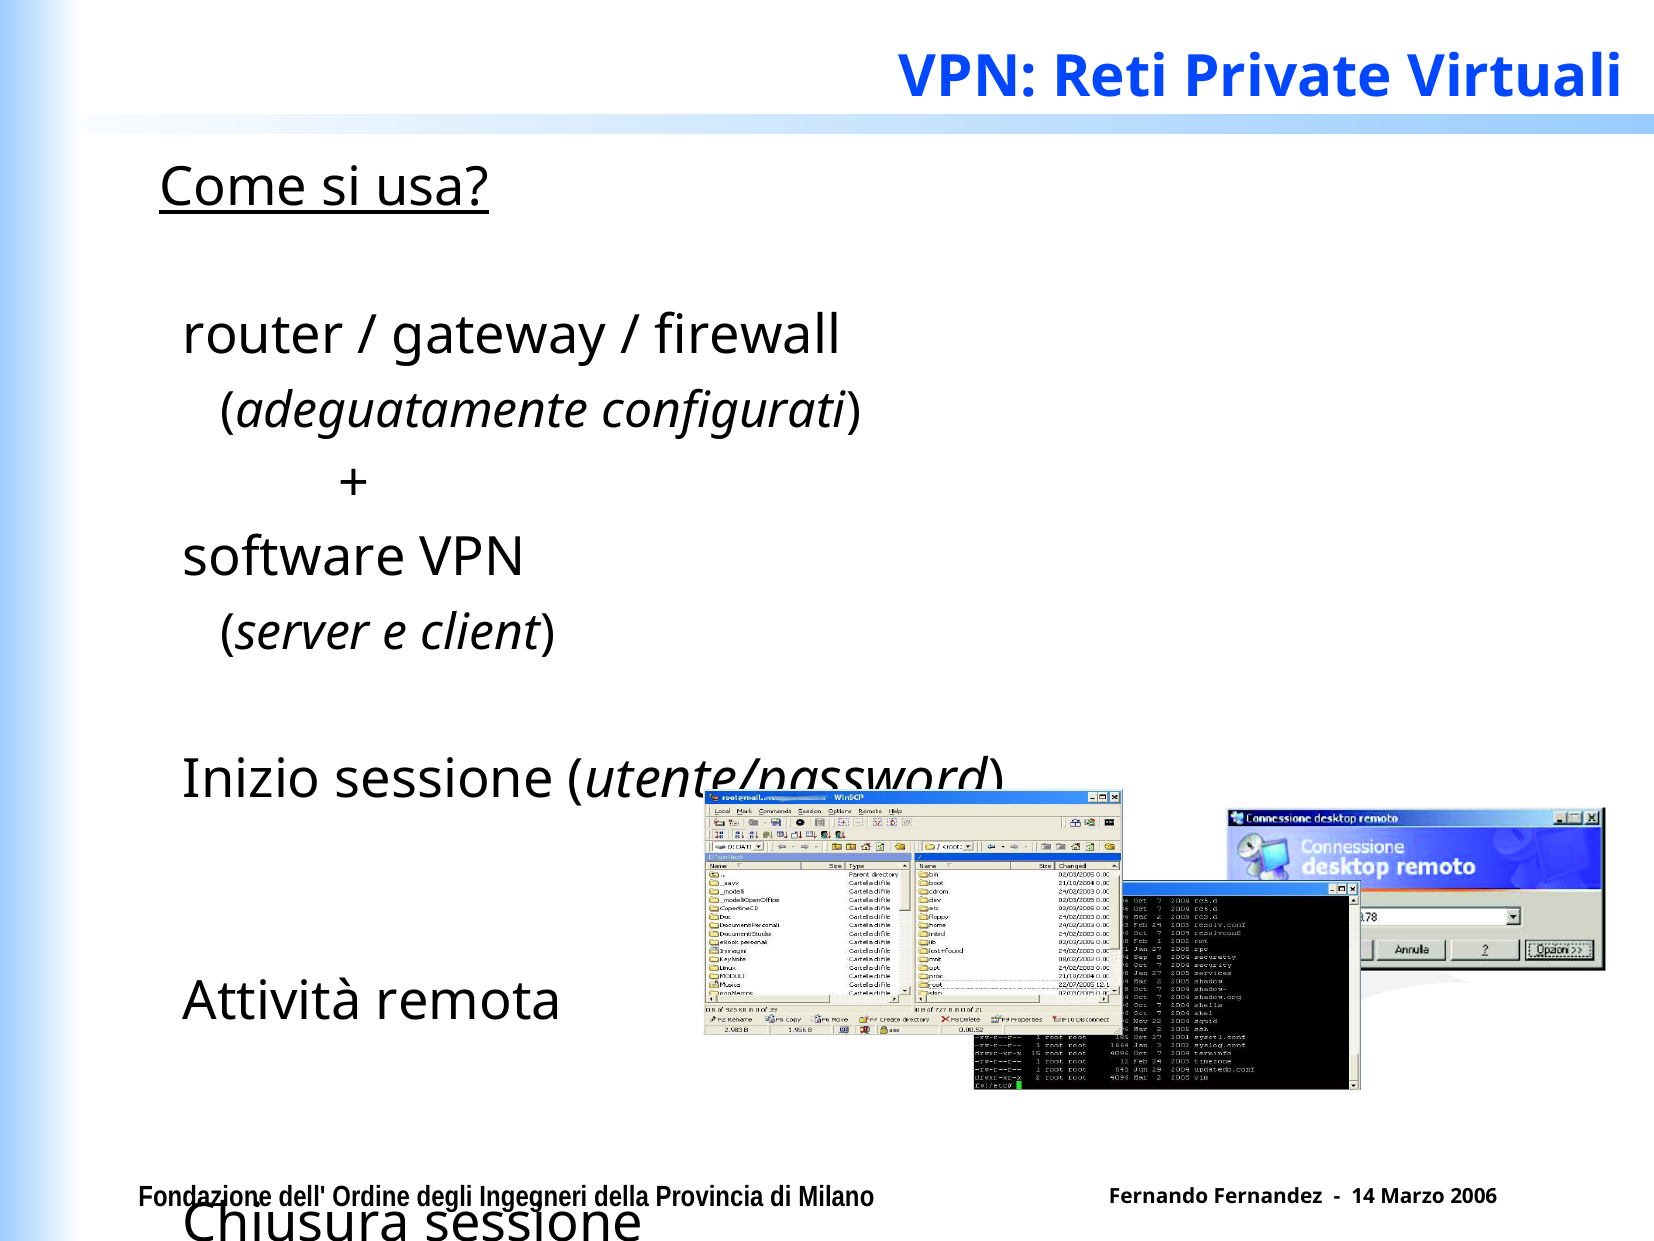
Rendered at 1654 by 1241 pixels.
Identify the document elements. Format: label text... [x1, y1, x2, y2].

picture [703, 789, 1608, 1090]
title VPN: Reti Private Virtuali [85, 0, 1654, 148]
list Come si usa? router / gateway / firewall (adeguatamente configurati) + software VPN (server e client) Inizio sessione (utente/password) Attività remota Chiusura sessione [111, 147, 1654, 1135]
